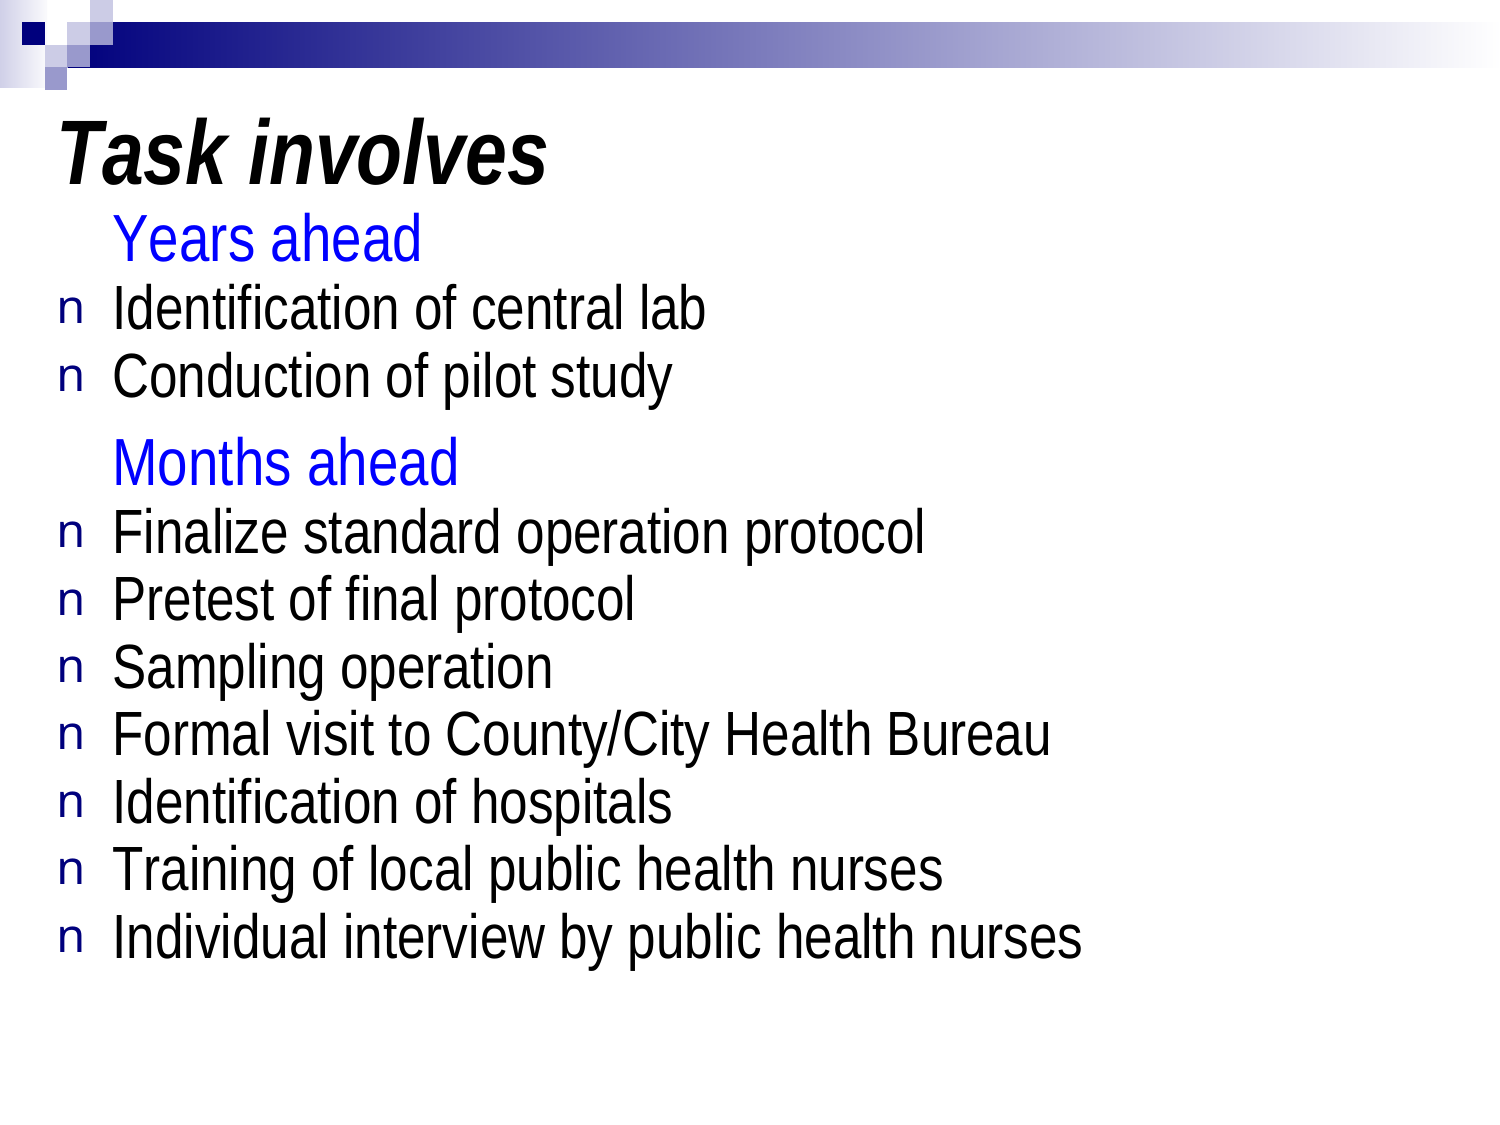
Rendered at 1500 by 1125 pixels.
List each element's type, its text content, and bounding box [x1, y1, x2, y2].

list Years ahead Identification of central lab Conduction of pilot study Months ahead Finalize standard operation protocol Pretest of final protocol Sampling operation Formal visit to County/City Health Bureau Identification of hospitals Training of local public health nurses Individual interview by public health nurses [41, 196, 1459, 1024]
title Task involves [41, 75, 1459, 196]
